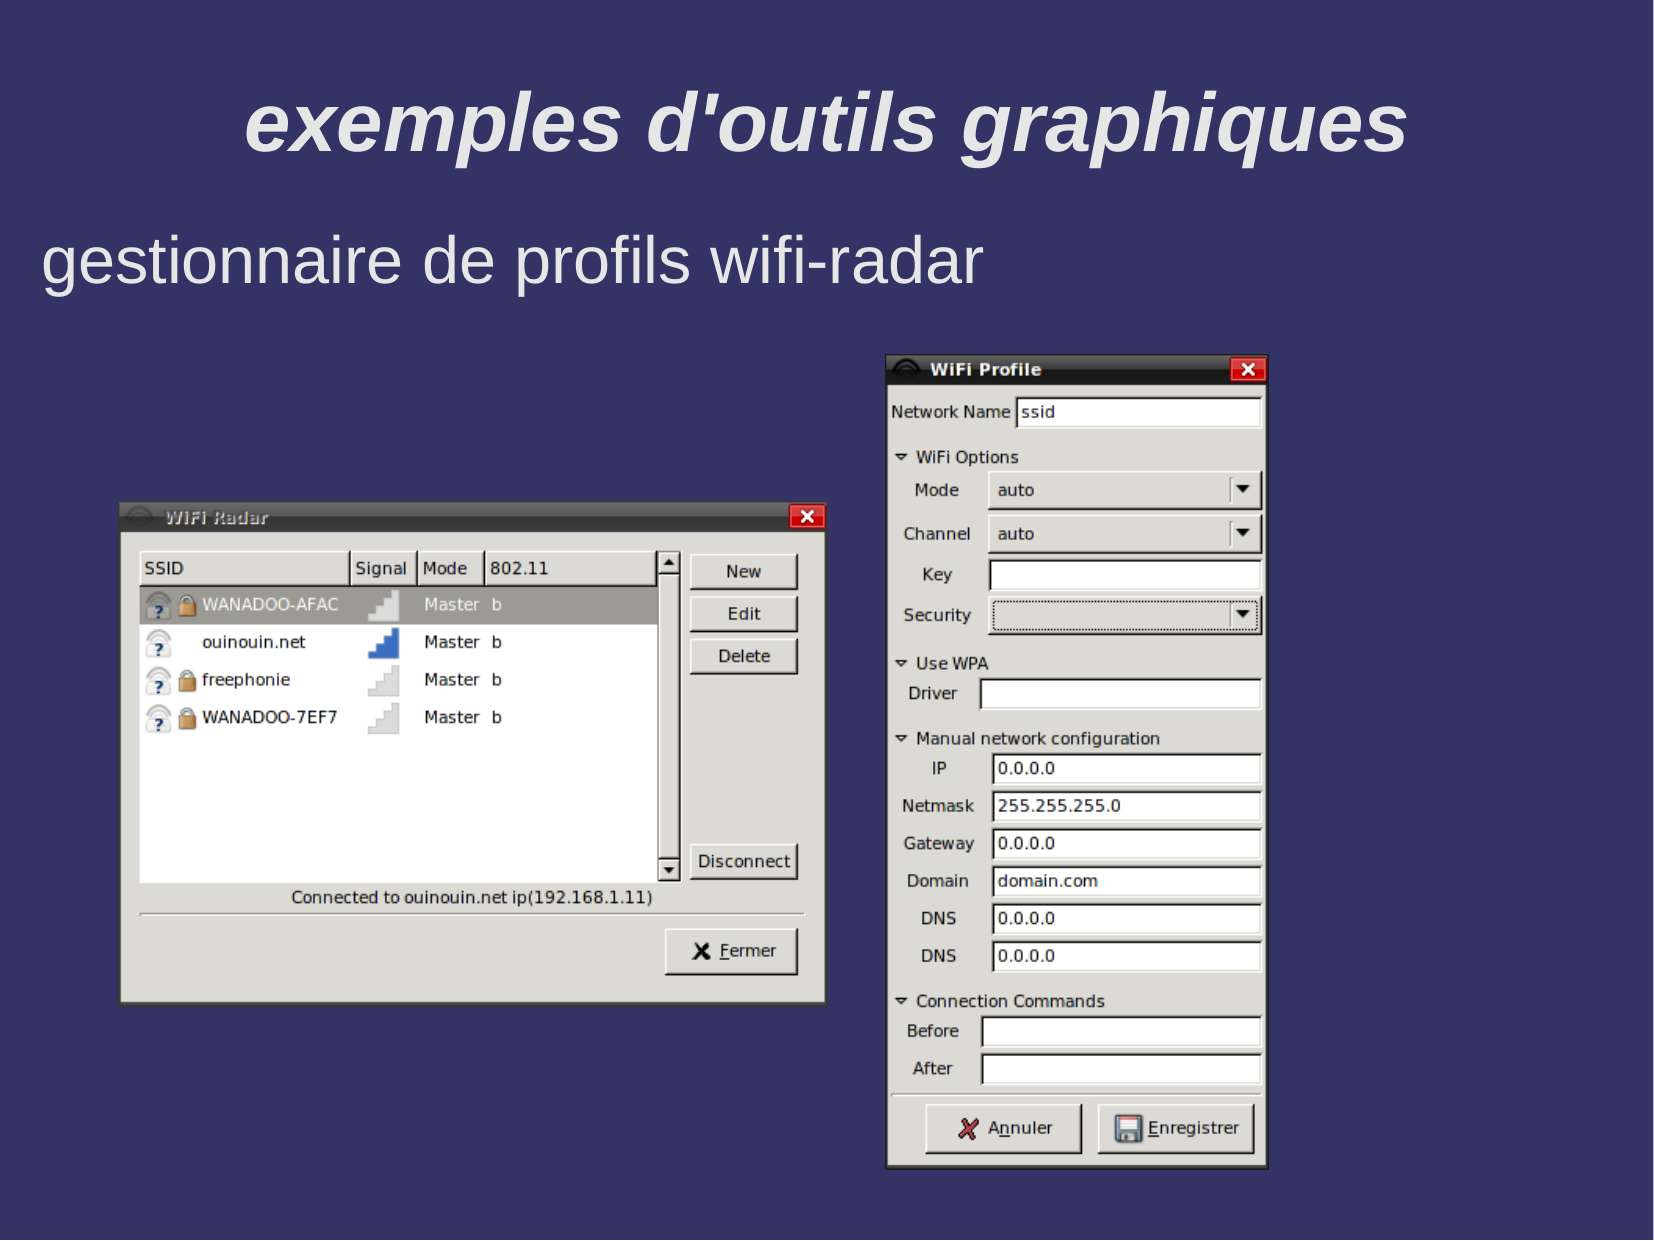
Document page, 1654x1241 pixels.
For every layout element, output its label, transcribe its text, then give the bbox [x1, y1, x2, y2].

picture [885, 354, 1570, 1170]
picture [118, 501, 828, 1007]
list gestionnaire de profils wifi-radar [29, 222, 1625, 1004]
title exemples d'outils graphiques [121, 19, 1534, 222]
